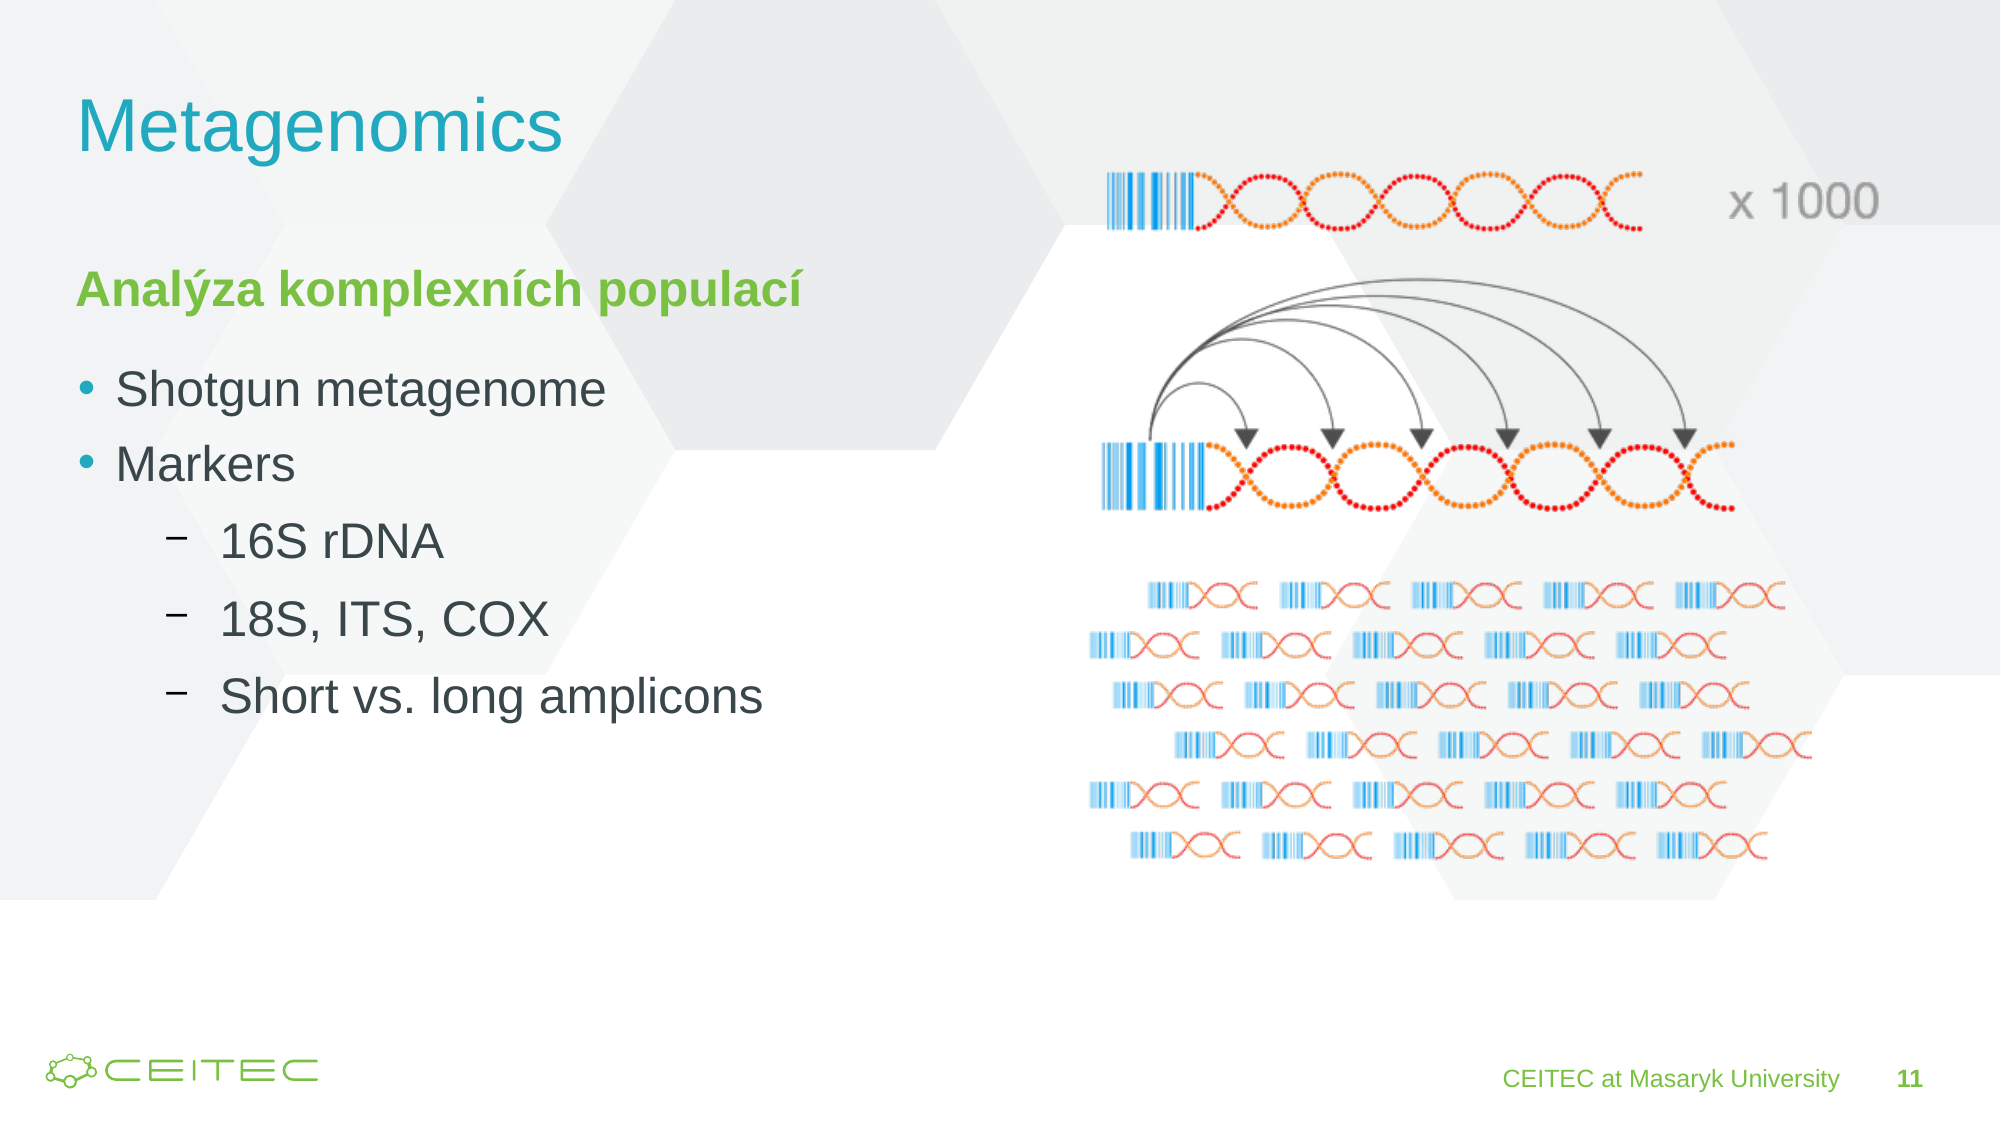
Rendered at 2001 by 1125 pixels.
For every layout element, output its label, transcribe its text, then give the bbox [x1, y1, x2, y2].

footer CEITEC at Masaryk University [546, 1057, 1840, 1093]
title Metagenomics [76, 59, 1924, 196]
picture [1103, 170, 1905, 233]
picture [1091, 272, 1747, 523]
picture [1076, 580, 1826, 863]
text_box Analýza komplexních populací [74, 246, 1922, 335]
slide_number <číslo> [1840, 1057, 1924, 1093]
list Shotgun metagenome Markers 16S rDNA 18S, ITS, COX Short vs. long amplicons [77, 362, 1925, 532]
